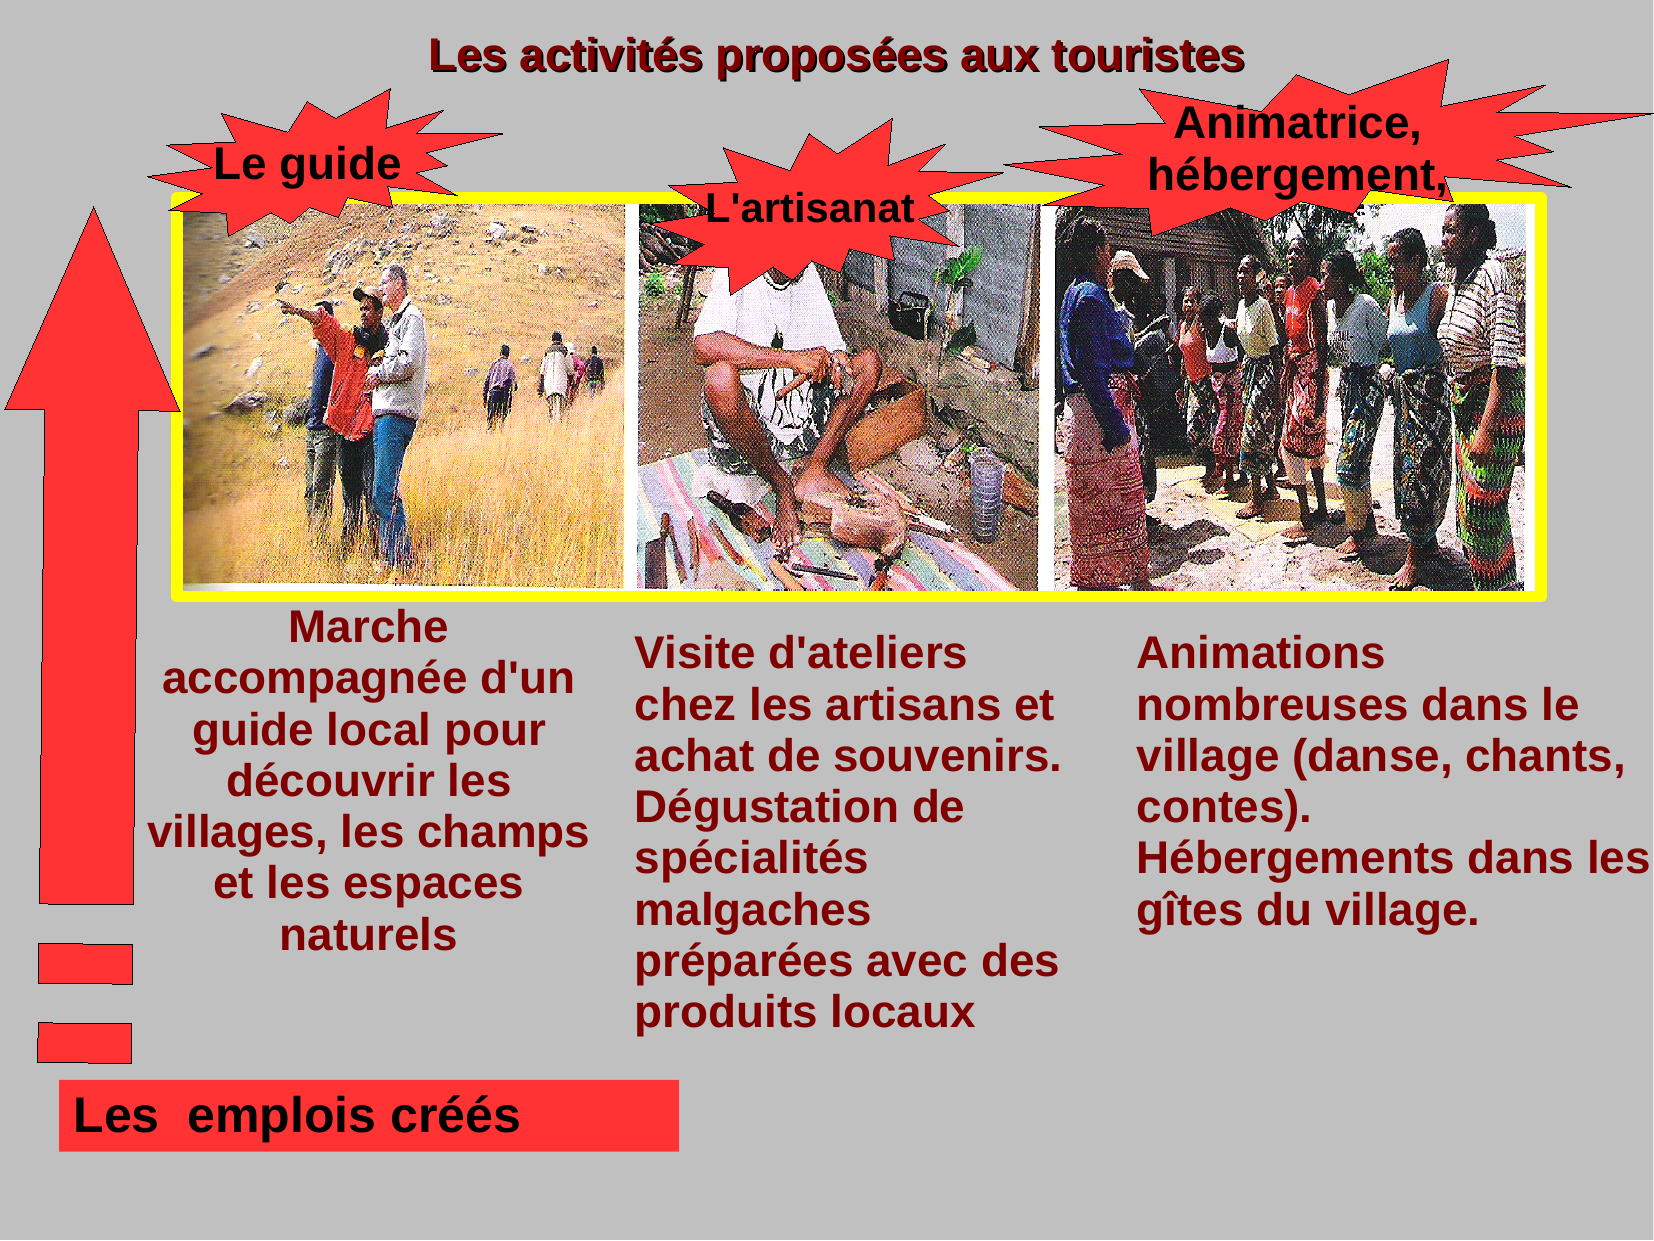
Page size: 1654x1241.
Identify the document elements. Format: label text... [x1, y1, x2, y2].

text_box Visite d'ateliers chez les artisans et achat de souvenirs. Dégustation de spécialités malgaches préparées avec des produits locaux [620, 620, 1093, 1054]
text_box [37, 1022, 132, 1064]
text_box Les activités proposées aux touristes [413, 21, 1654, 89]
text_box Animations nombreuses dans le village (danse, chants, contes). Hébergements dans les gîtes du village. [1122, 620, 1654, 949]
text_box Le guide [147, 88, 503, 237]
picture [182, 203, 1536, 591]
text_box [4, 206, 181, 905]
text_box L'artisanat [649, 118, 1004, 296]
text_box Marche accompagnée d'un guide local pour découvrir les villages, les champs et les espaces naturels [118, 593, 621, 975]
text_box [38, 943, 133, 985]
text_box Les emplois créés [59, 1079, 680, 1152]
text_box Animatrice, hébergement, [1003, 59, 1654, 237]
